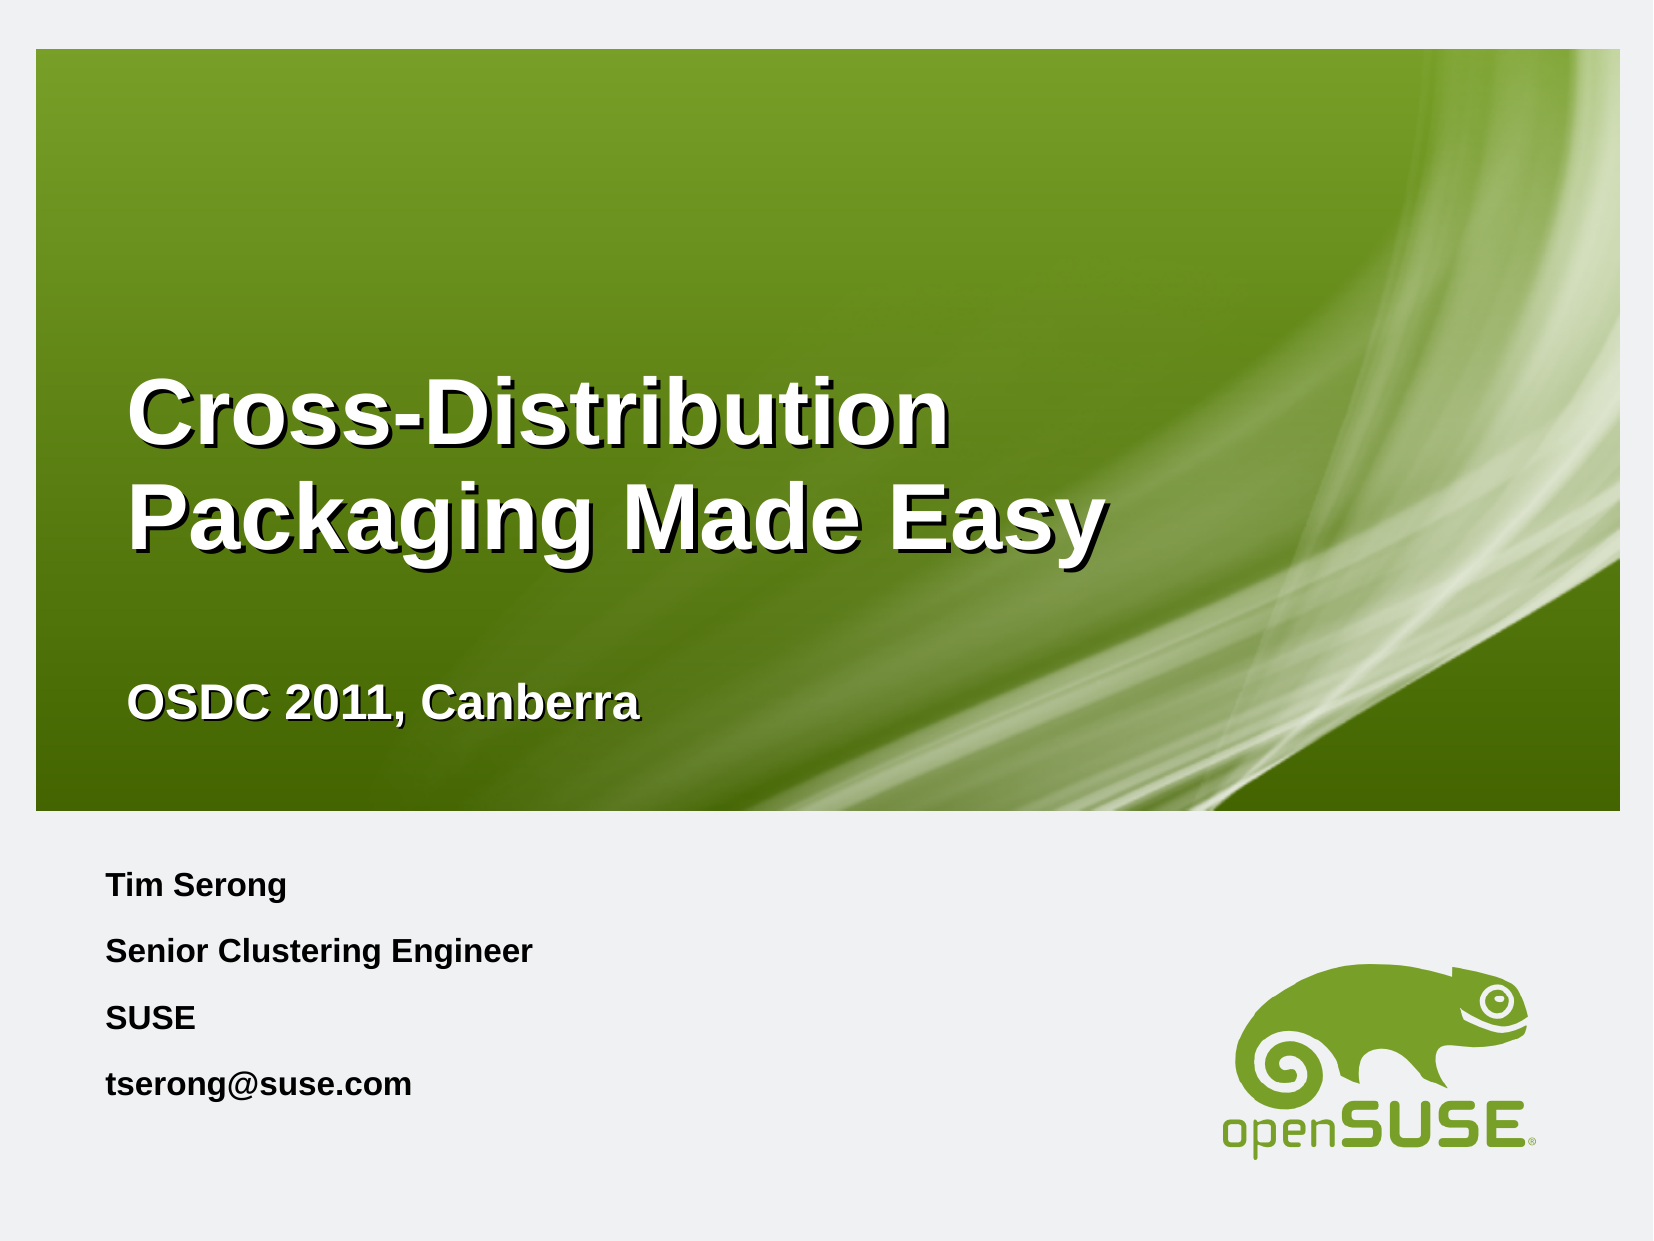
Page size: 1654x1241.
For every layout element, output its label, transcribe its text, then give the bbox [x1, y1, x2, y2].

list Tim Serong Senior Clustering Engineer SUSE tserong@suse.com [105, 866, 838, 1241]
title Cross-Distribution Packaging Made Easy OSDC 2011, Canberra [126, 338, 1572, 730]
picture [0, 0, 1653, 1241]
